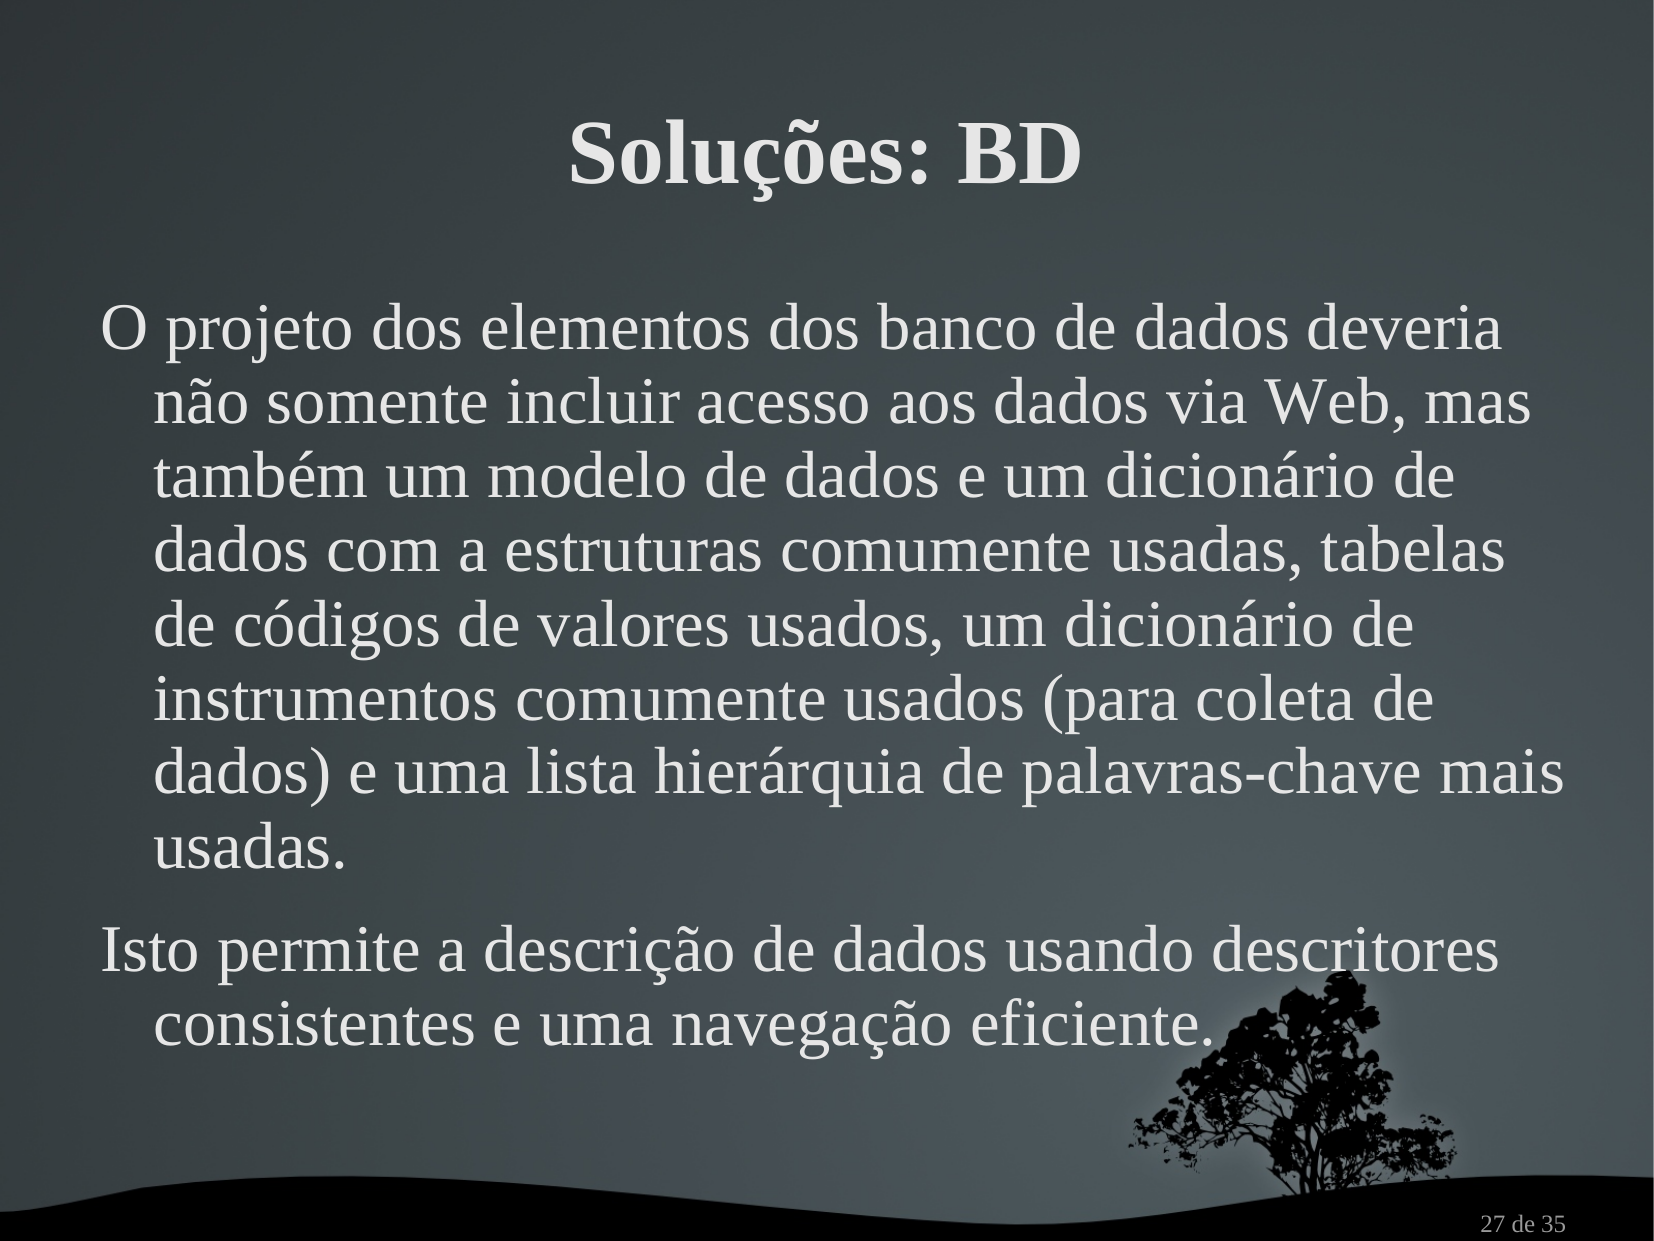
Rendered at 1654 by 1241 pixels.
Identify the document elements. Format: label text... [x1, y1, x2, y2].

title Soluções: BD [82, 56, 1571, 250]
list O projeto dos elementos dos banco de dados deveria não somente incluir acesso aos dados via Web, mas também um modelo de dados e um dicionário de dados com a estruturas comumente usadas, tabelas de códigos de valores usados, um dicionário de instrumentos comumente usados (para coleta de dados) e uma lista hierárquia de palavras-chave mais usadas. Isto permite a descrição de dados usando descritores consistentes e uma navegação eficiente. [82, 290, 1571, 1128]
picture [0, 0, 1654, 1241]
